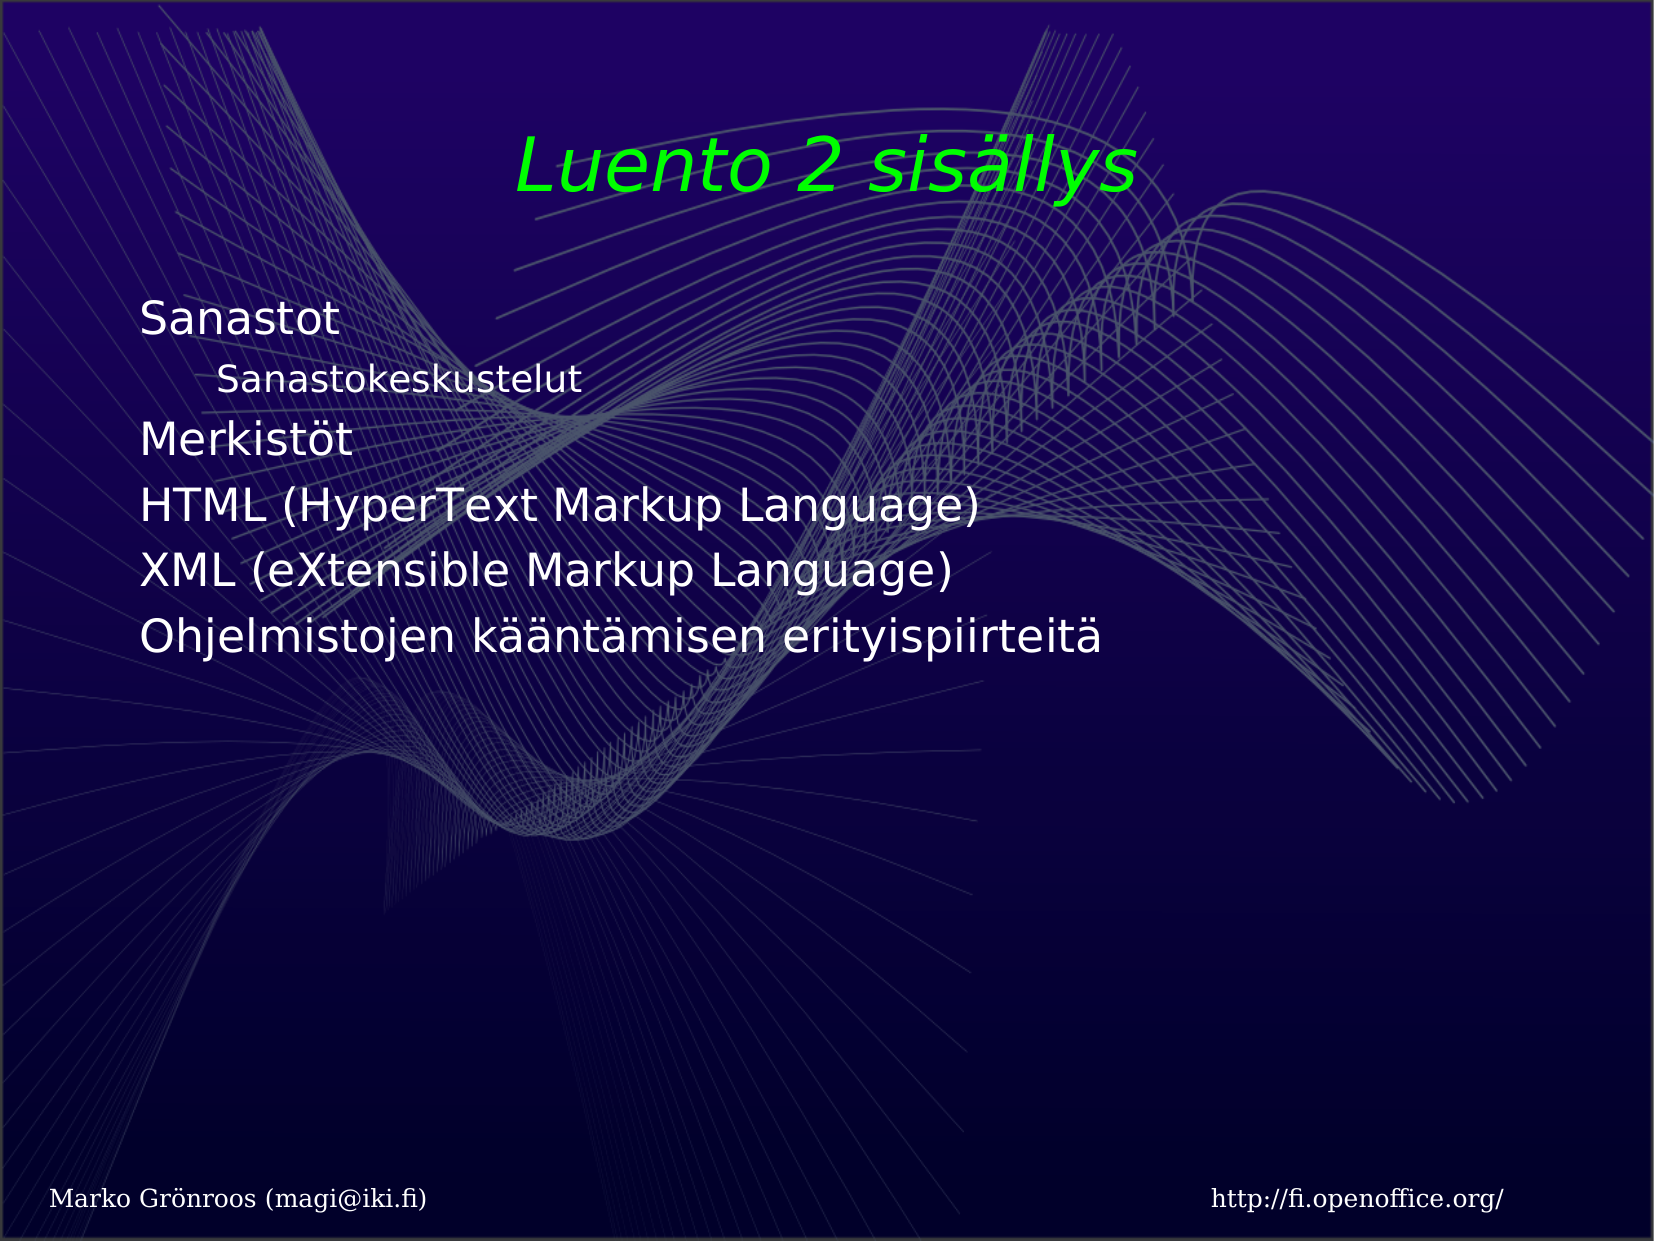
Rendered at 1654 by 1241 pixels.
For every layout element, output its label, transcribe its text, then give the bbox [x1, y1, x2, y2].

list Sanastot Sanastokeskustelut Merkistöt HTML (HyperText Markup Language) XML (eXtensible Markup Language) Ohjelmistojen kääntämisen erityispiirteitä [121, 291, 1534, 1166]
title Luento 2 sisällys [121, 61, 1534, 269]
picture [0, 0, 1654, 1241]
